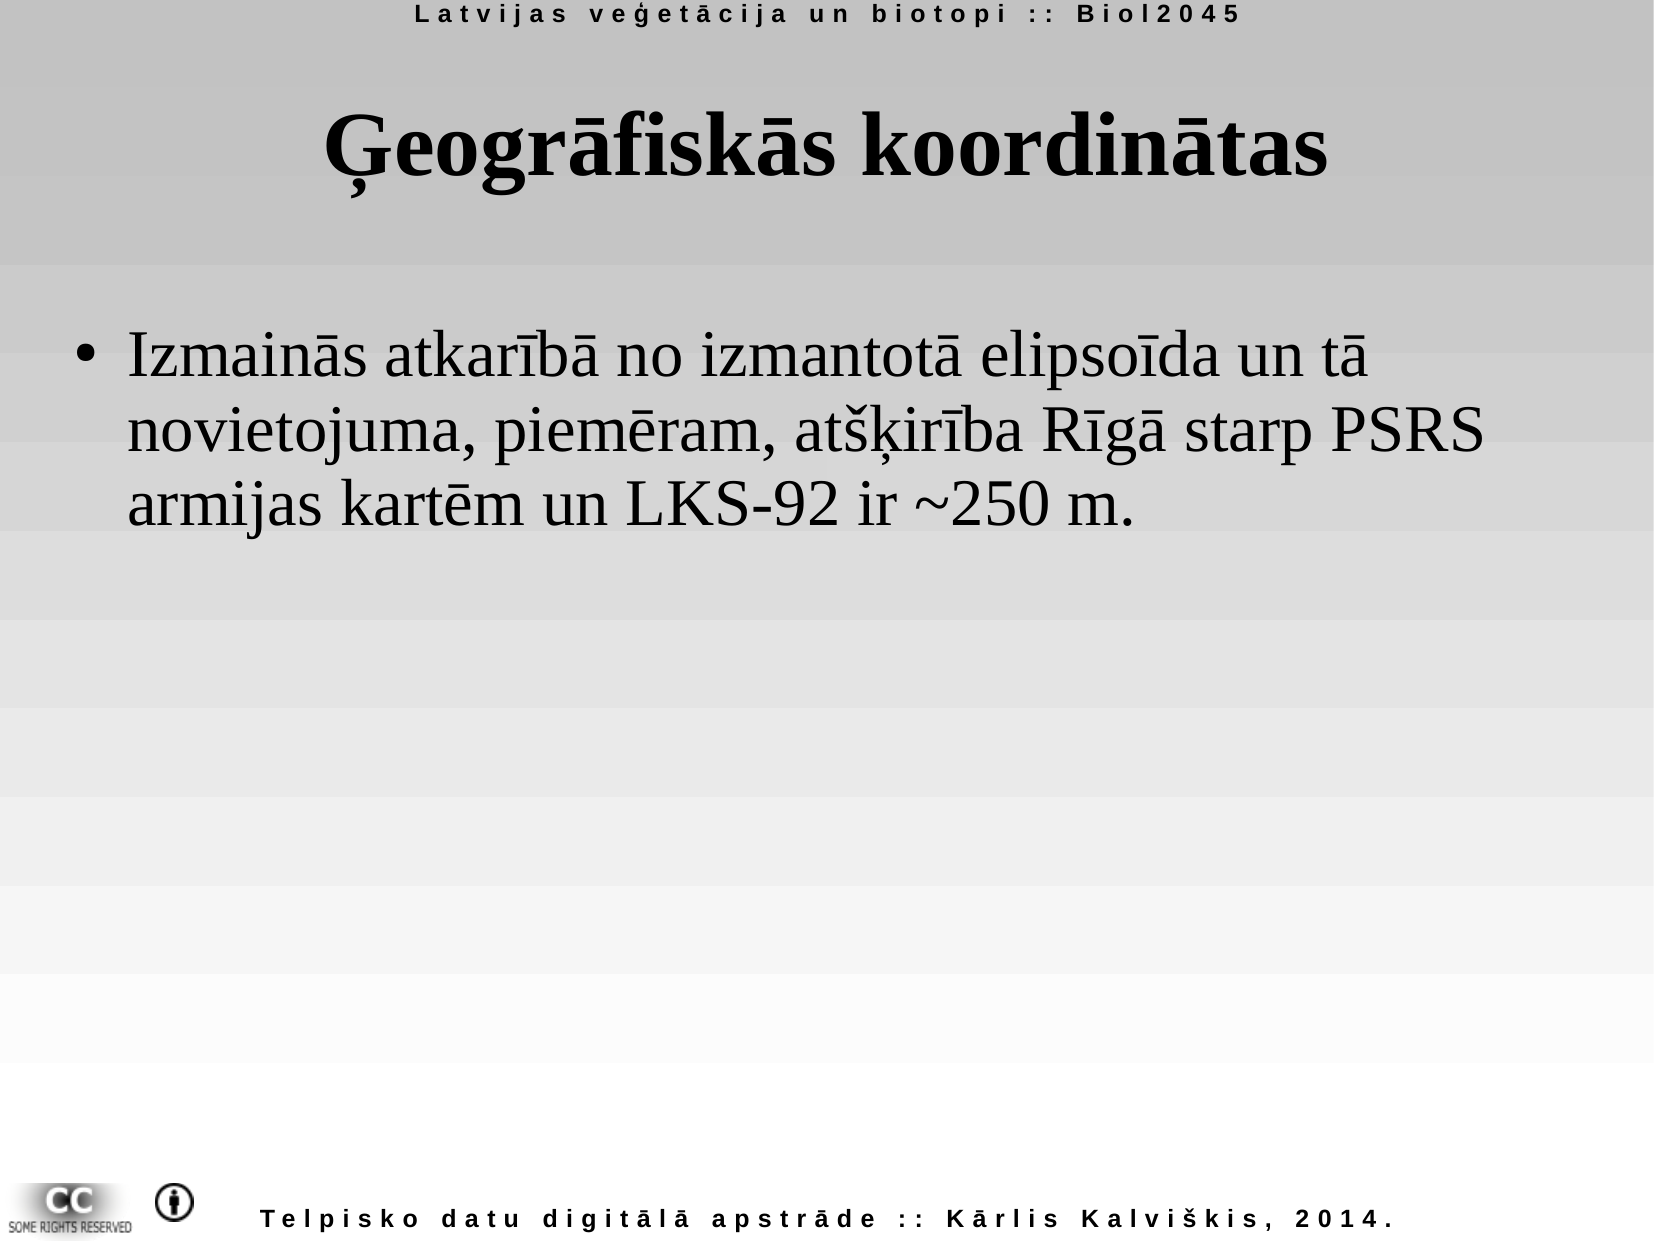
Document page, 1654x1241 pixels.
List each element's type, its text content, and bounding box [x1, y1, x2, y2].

title Ģeogrāfiskās koordinātas [0, 1, 1654, 287]
list Izmainās atkarībā no izmantotā elipsoīda un tā novietojuma, piemēram, atšķirība Rīgā starp PSRS armijas kartēm un LKS-92 ir ~250 m. [56, 317, 1600, 1175]
picture [0, 287, 1654, 1241]
